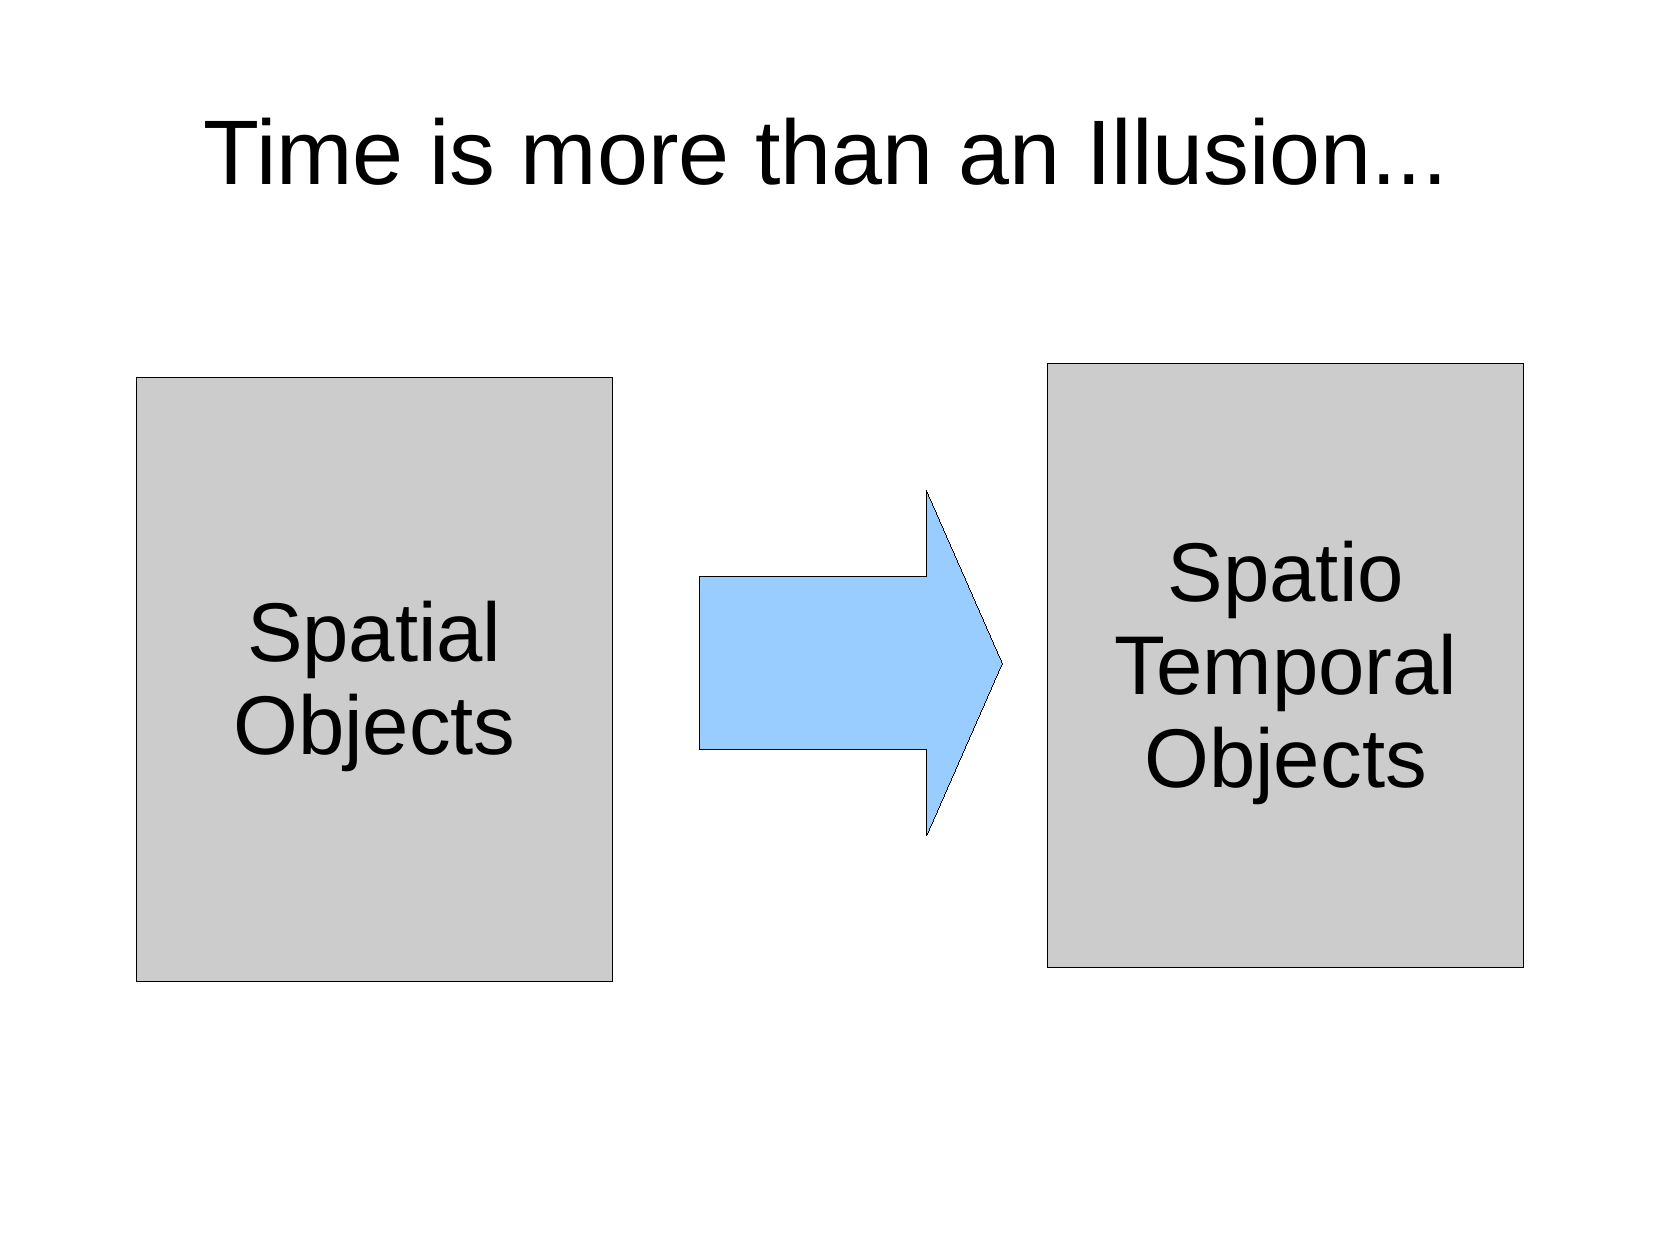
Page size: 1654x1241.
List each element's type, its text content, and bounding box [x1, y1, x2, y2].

text_box [699, 490, 1003, 836]
text_box Spatio Temporal Objects [1047, 363, 1524, 968]
text_box Spatial Objects [136, 377, 613, 982]
title Time is more than an Illusion... [82, 49, 1571, 257]
